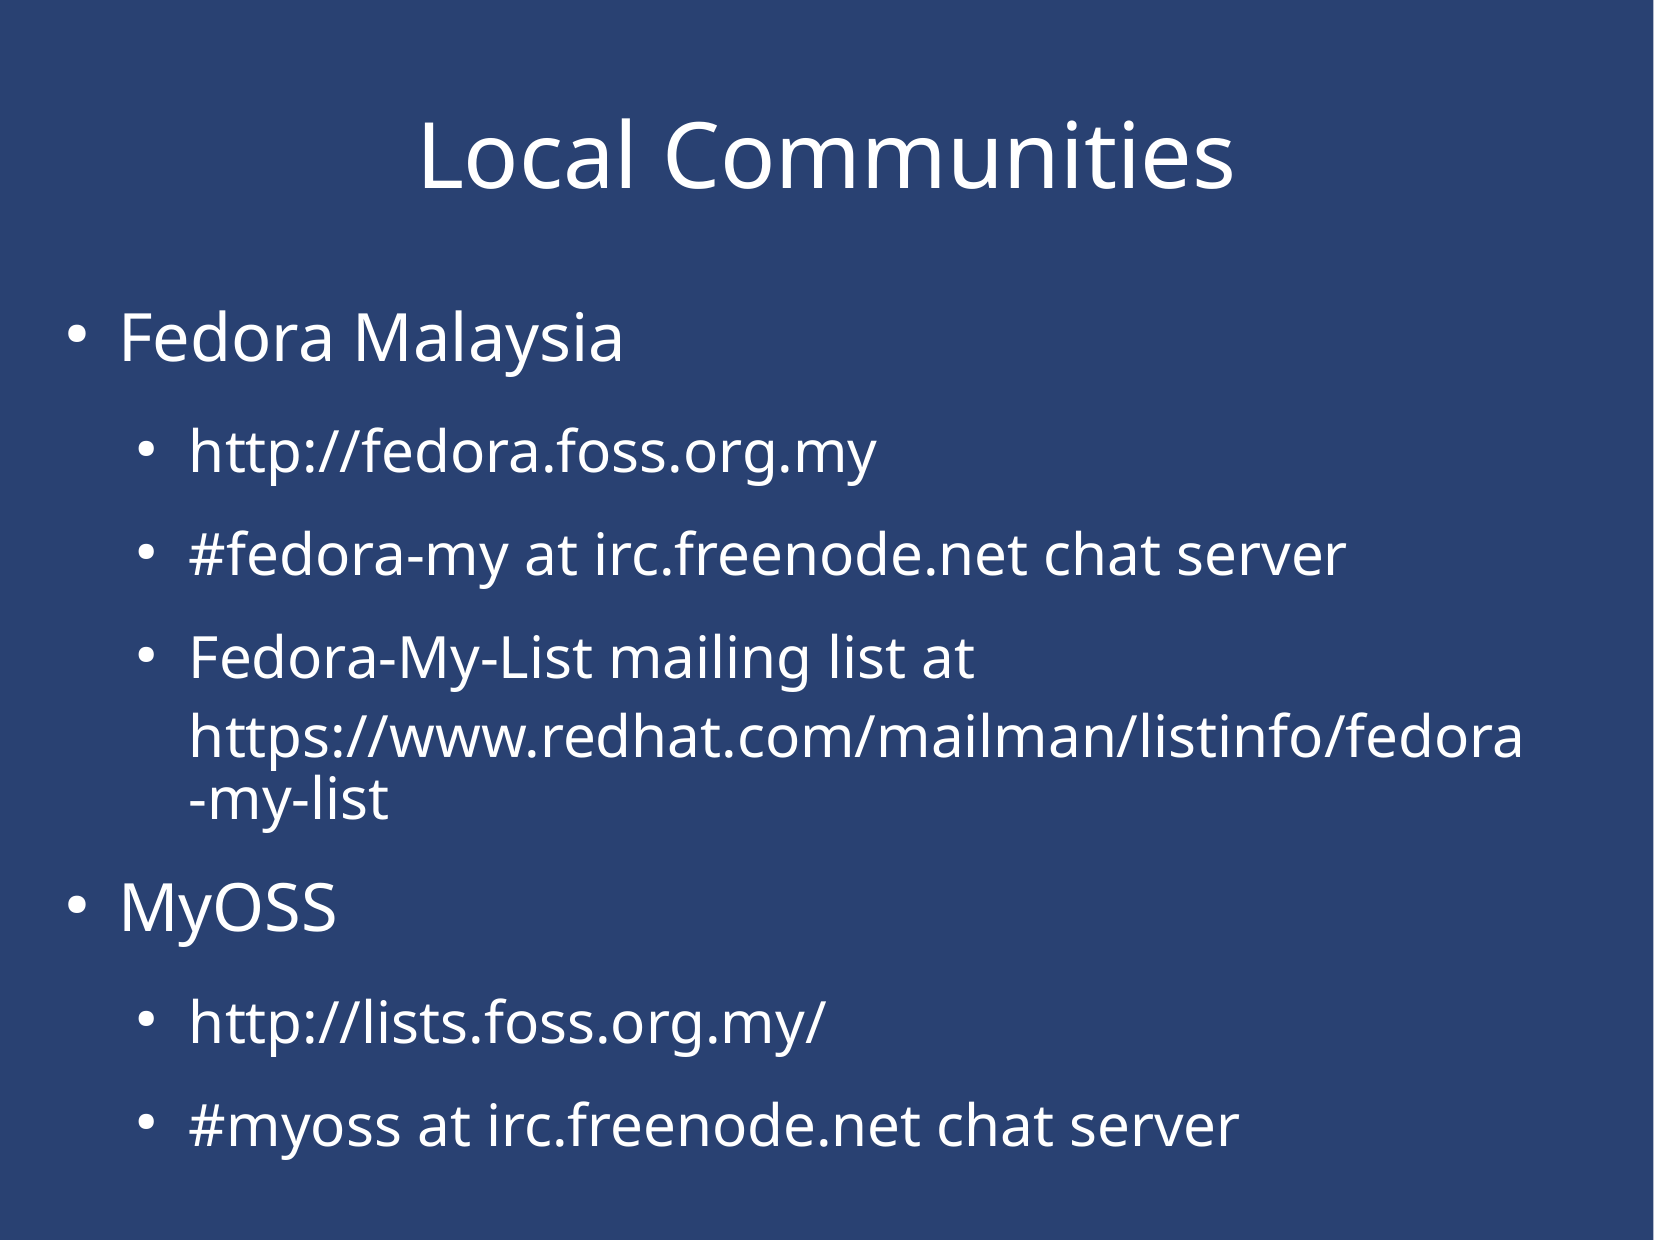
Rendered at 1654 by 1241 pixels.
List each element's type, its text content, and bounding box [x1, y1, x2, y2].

list Fedora Malaysia http://fedora.foss.org.my #fedora-my at irc.freenode.net chat server Fedora-My-List mailing list at https://www.redhat.com/mailman/listinfo/fedora-my-list MyOSS http://lists.foss.org.my/ #myoss at irc.freenode.net chat server [47, 290, 1536, 1094]
title Local Communities [82, 49, 1571, 257]
